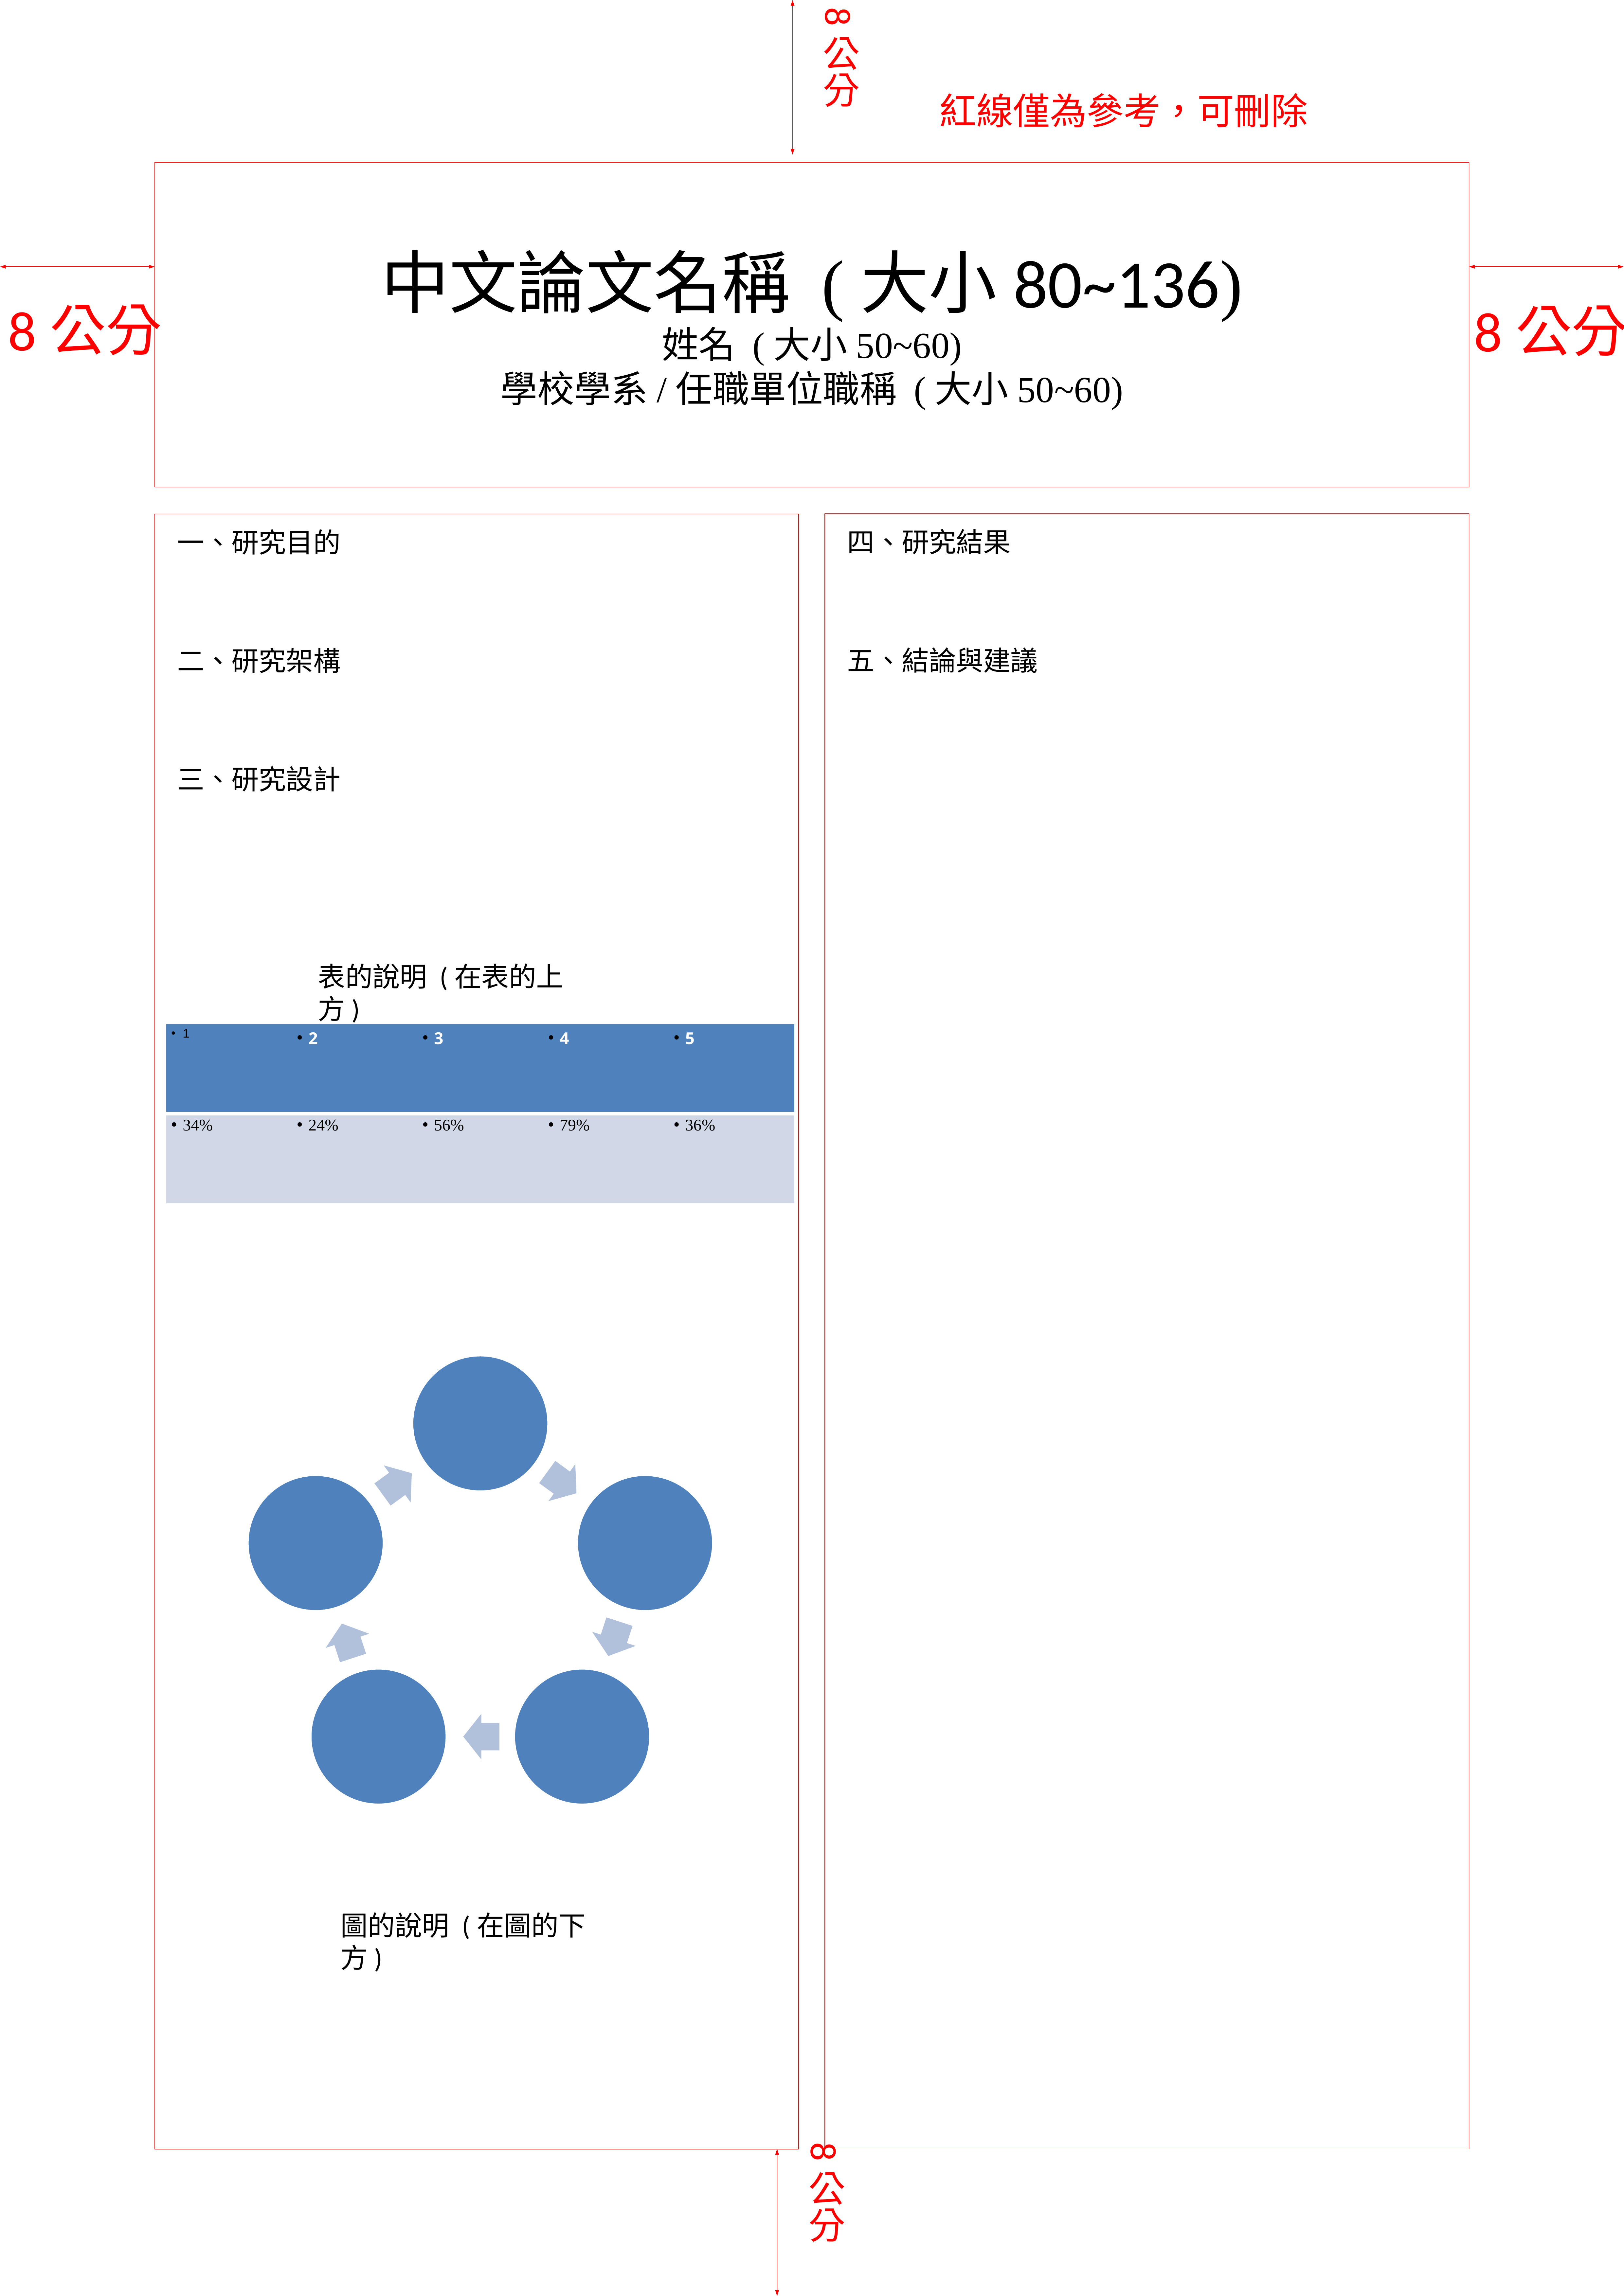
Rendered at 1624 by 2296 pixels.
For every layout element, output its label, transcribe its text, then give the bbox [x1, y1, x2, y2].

list 一、研究目的 二、研究架構 三、研究設計 [154, 514, 799, 2149]
list 四、研究結果 五、結論與建議 [825, 513, 1469, 2149]
text_box [592, 1617, 636, 1656]
table_header 3 [418, 1024, 543, 1112]
text_box [248, 1475, 384, 1611]
text_box [463, 1714, 499, 1760]
text_box 圖的說明 (在圖的下方) [335, 1906, 618, 2009]
text_box [374, 1465, 412, 1506]
table_header 4 [543, 1024, 669, 1112]
text_box 紅線僅為參考，可刪除 [934, 85, 1330, 135]
table_cell 24% [292, 1115, 418, 1203]
table_header 1 [166, 1024, 292, 1112]
text_box 8公分 [802, 2, 865, 161]
text_box 8公分 [787, 2137, 850, 2296]
table_cell 36% [669, 1115, 794, 1203]
table_cell 79% [543, 1115, 669, 1203]
table_header 2 [292, 1024, 418, 1112]
text_box [577, 1475, 713, 1611]
table_header 5 [669, 1024, 794, 1112]
table_cell 56% [418, 1115, 543, 1203]
text_box [514, 1669, 650, 1805]
title 中文論文名稱 (大小80~136) 姓名 (大小50~60) 學校學系/任職單位職稱 (大小50~60) [154, 162, 1469, 487]
text_box [311, 1669, 446, 1805]
text_box [539, 1461, 577, 1501]
text_box [412, 1356, 548, 1491]
text_box 8公分 [3, 292, 167, 365]
text_box [326, 1624, 369, 1663]
text_box 表的說明 (在表的上方) [313, 957, 596, 1024]
table_cell 34% [166, 1115, 292, 1203]
text_box 8公分 [1469, 294, 1624, 365]
